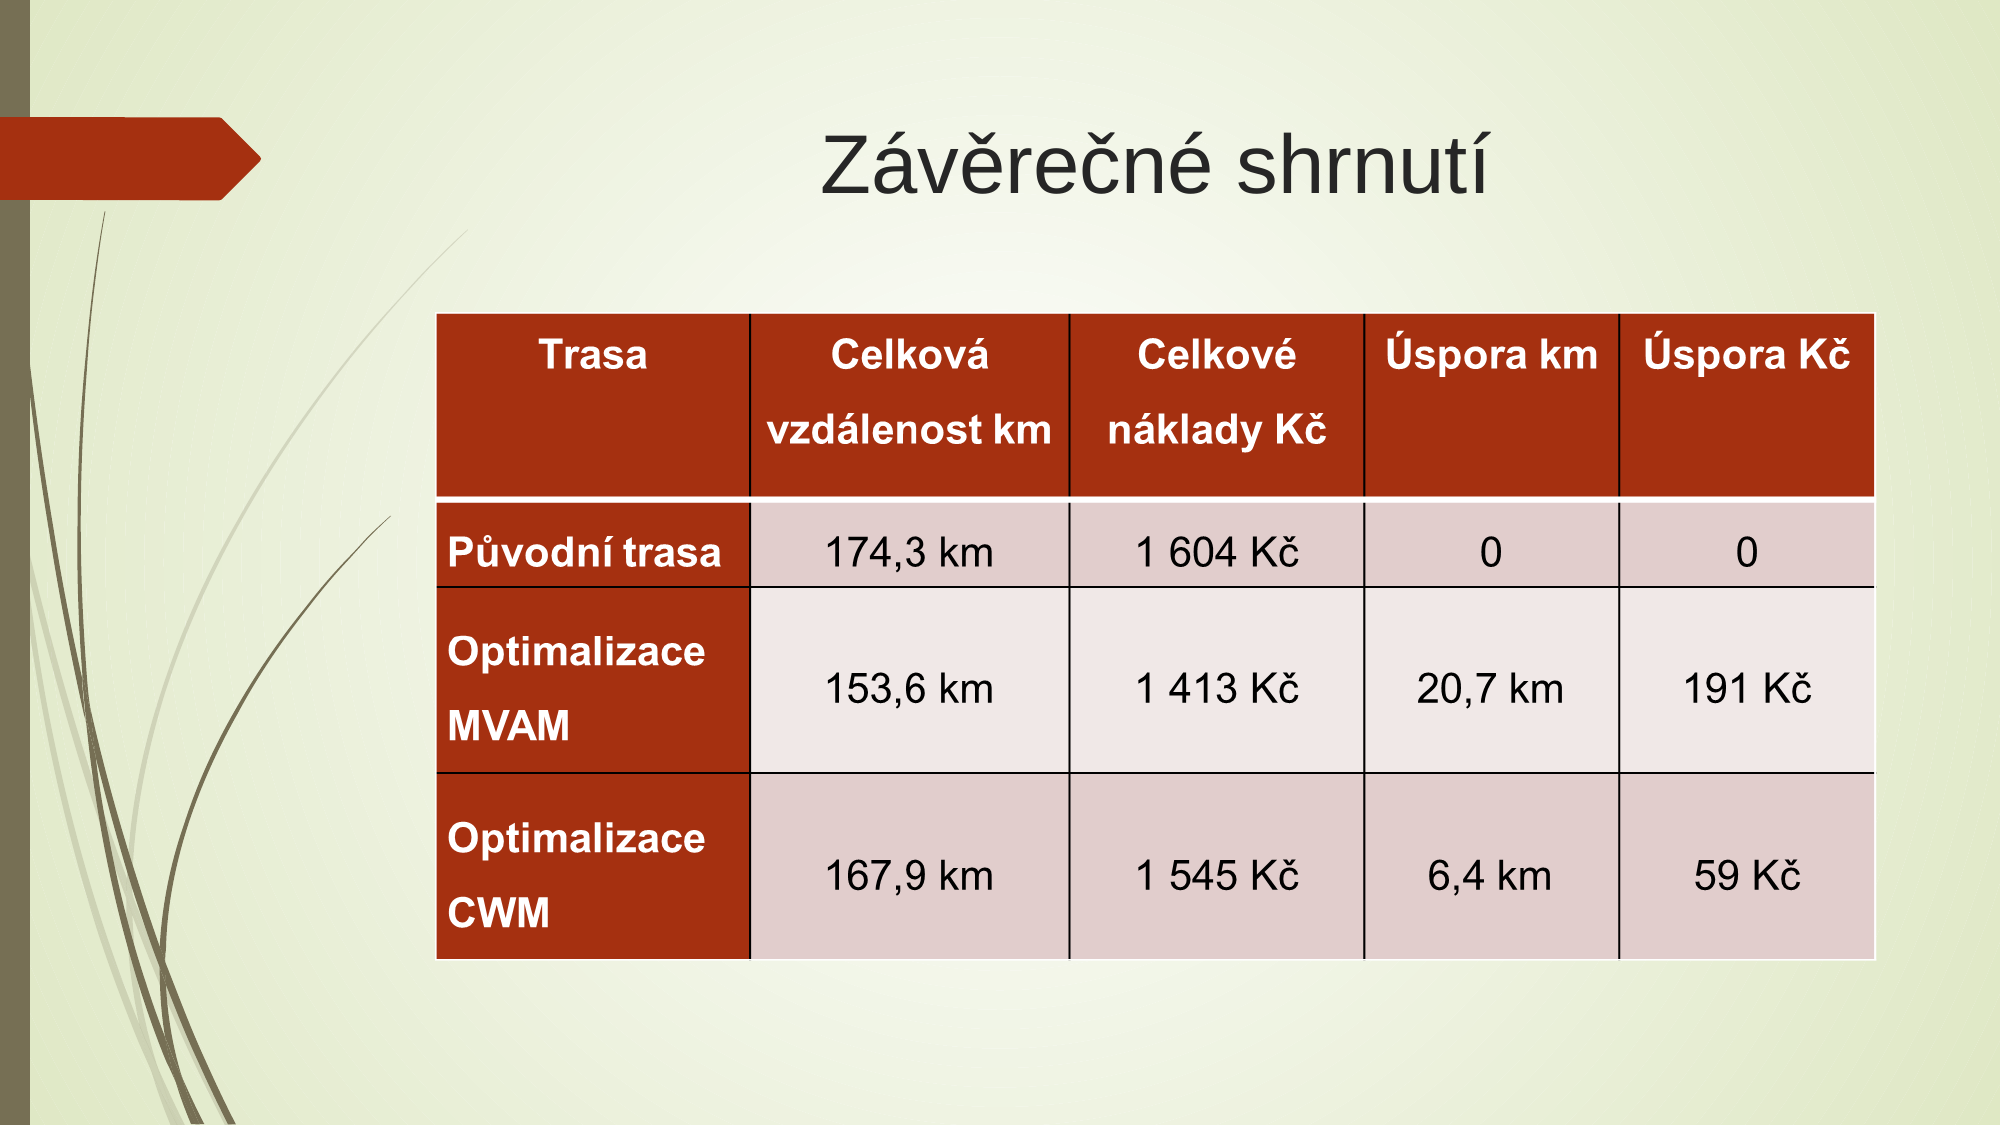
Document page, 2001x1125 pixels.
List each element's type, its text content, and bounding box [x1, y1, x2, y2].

title Závěrečné shrnutí [425, 102, 1888, 313]
picture [435, 312, 1878, 962]
